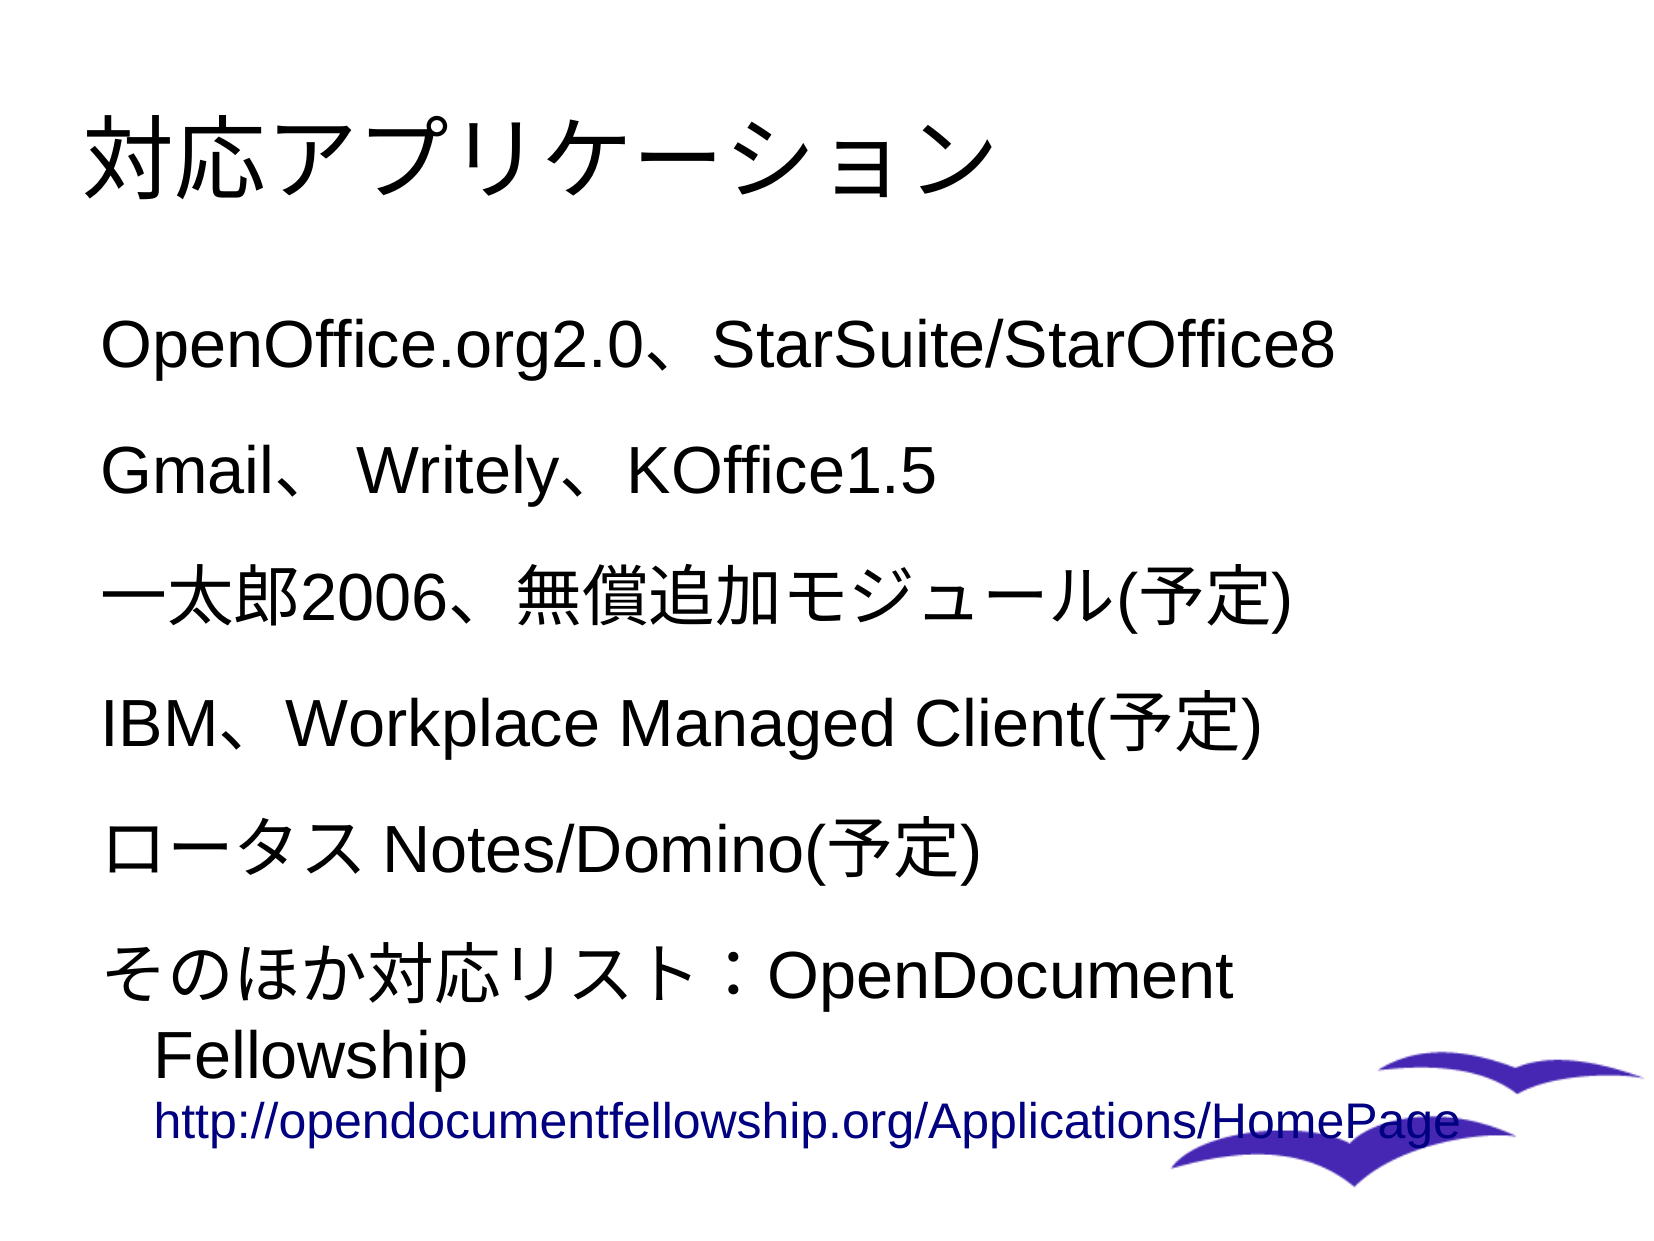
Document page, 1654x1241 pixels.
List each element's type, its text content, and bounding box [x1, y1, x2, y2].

list OpenOffice.org2.0、StarSuite/StarOffice8 Gmail、 Writely、KOffice1.5 一太郎2006、無償追加モジュール(予定) IBM、Workplace Managed Client(予定) ロータス Notes/Domino(予定) そのほか対応リスト：OpenDocument Fellowship http://opendocumentfellowship.org/Applications/HomePage [82, 290, 1571, 1094]
title 対応アプリケーション [82, 56, 1571, 250]
picture [1166, 1044, 1654, 1192]
